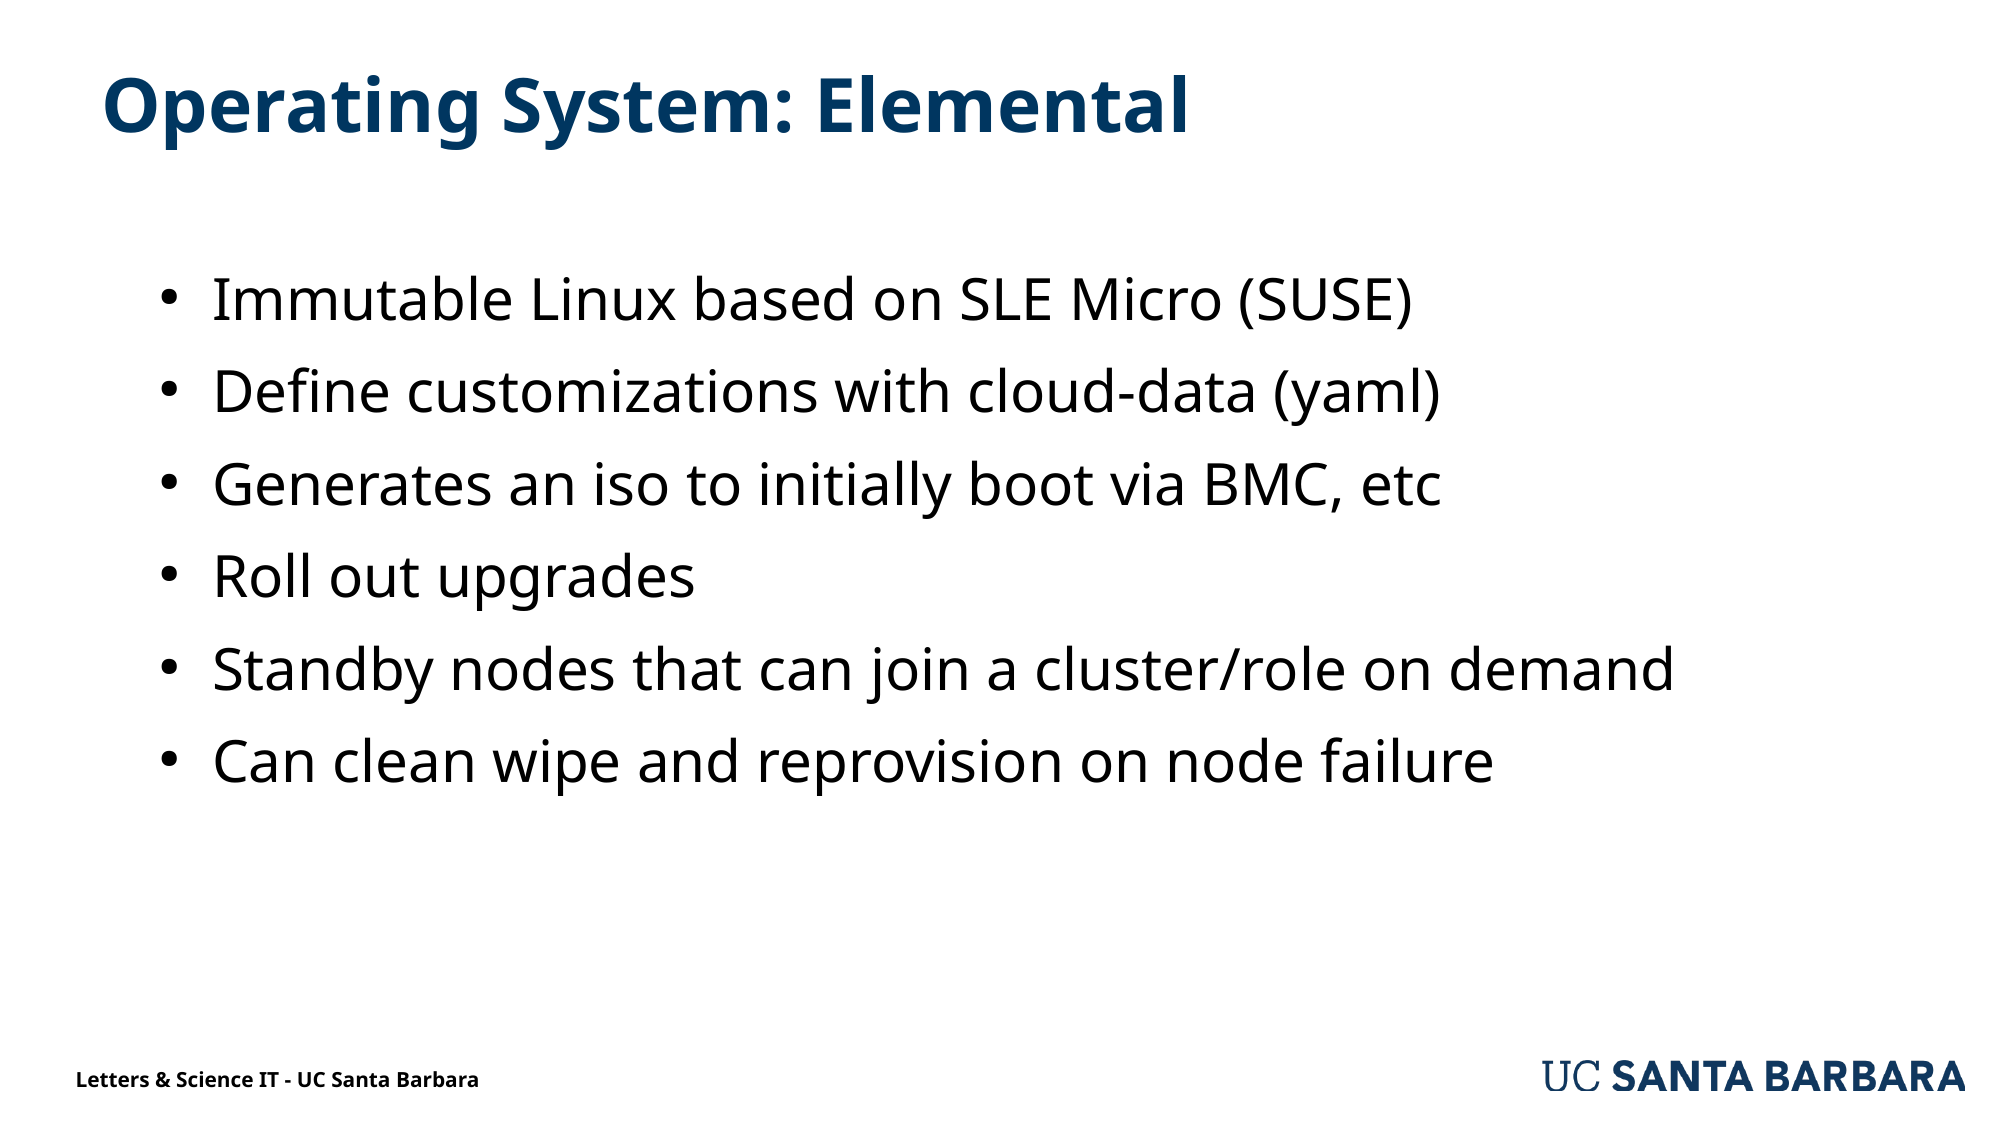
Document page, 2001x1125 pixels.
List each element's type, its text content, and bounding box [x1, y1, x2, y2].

title Operating System: Elemental [86, 59, 1914, 158]
list Immutable Linux based on SLE Micro (SUSE) Define customizations with cloud-data (yaml) Generates an iso to initially boot via BMC, etc Roll out upgrades Standby nodes that can join a cluster/role on demand Can clean wipe and reprovision on node failure [126, 262, 1876, 977]
